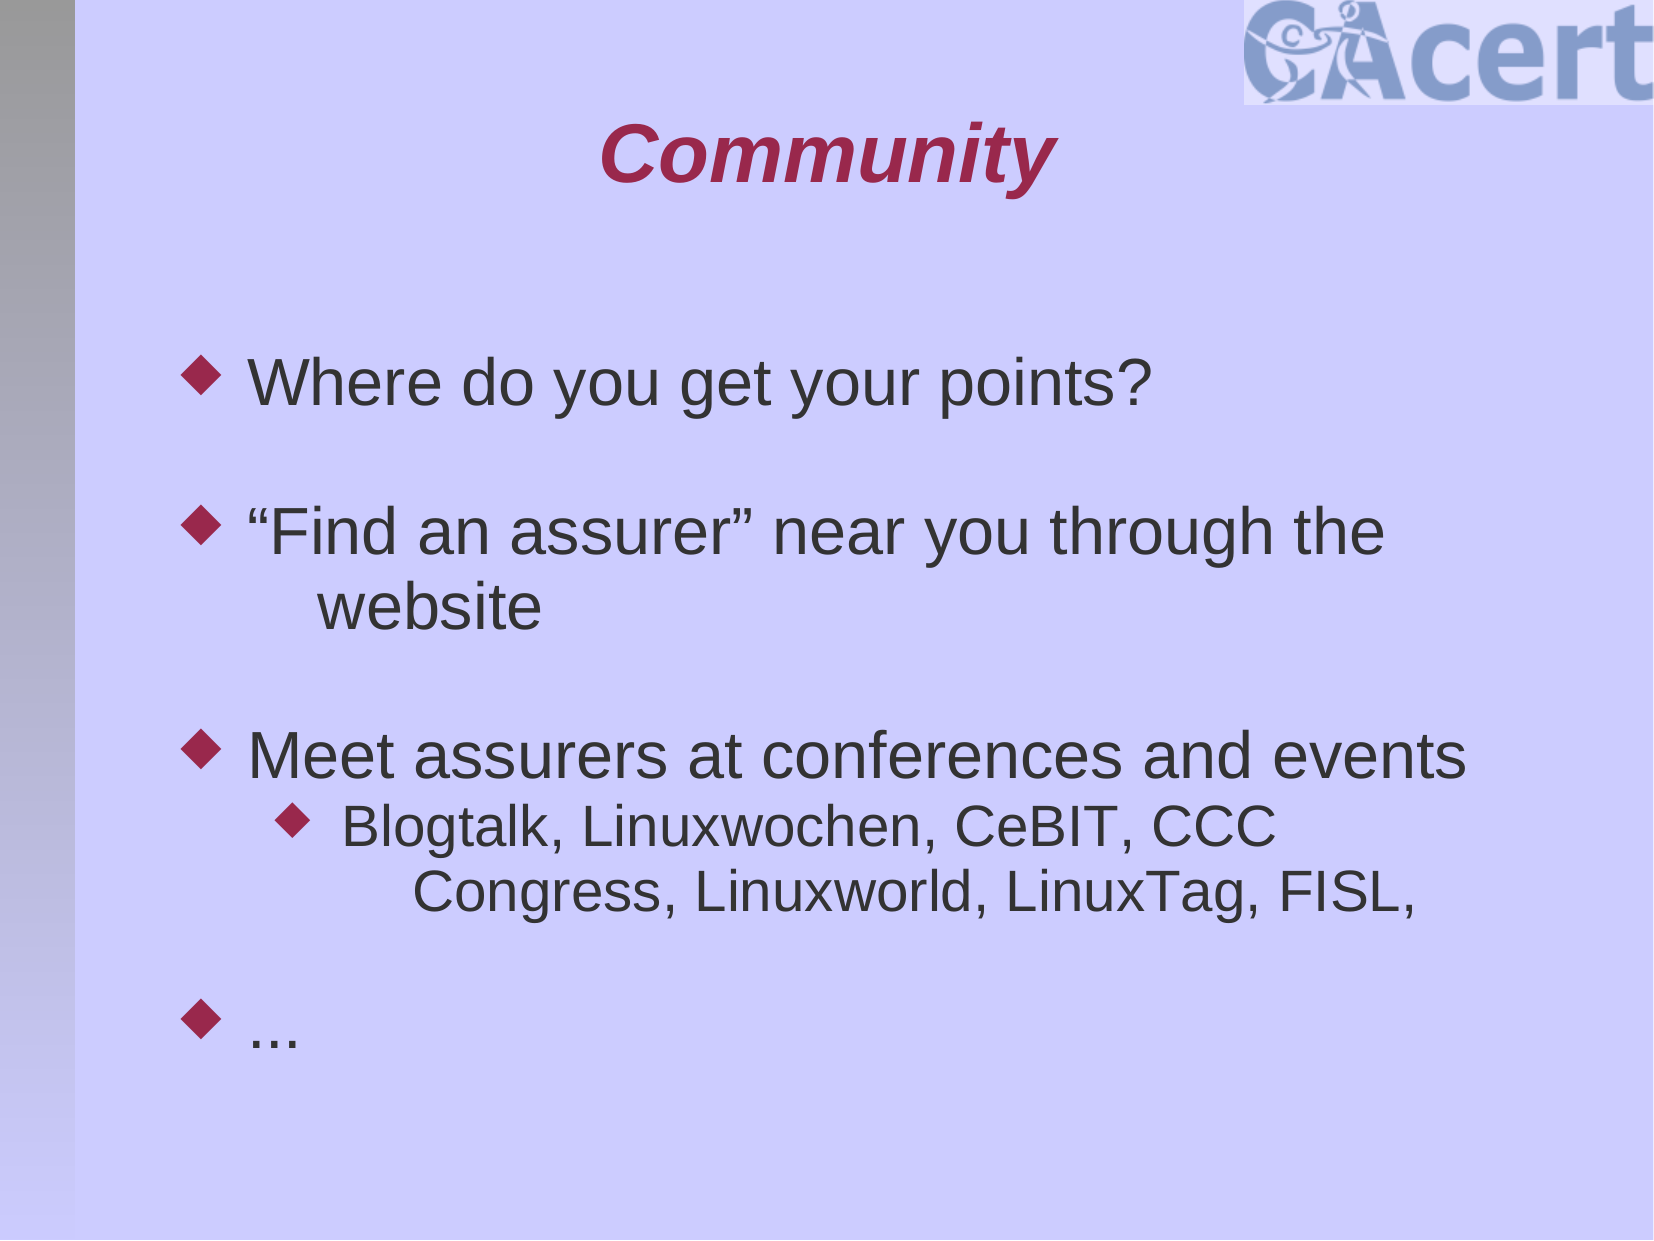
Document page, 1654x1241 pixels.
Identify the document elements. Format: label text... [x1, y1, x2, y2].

title Community [121, 49, 1534, 257]
list Where do you get your points? “Find an assurer” near you through the website Meet assurers at conferences and events Blogtalk, Linuxwochen, CeBIT, CCC Congress, Linuxworld, LinuxTag, FISL, ... [152, 344, 1534, 1138]
